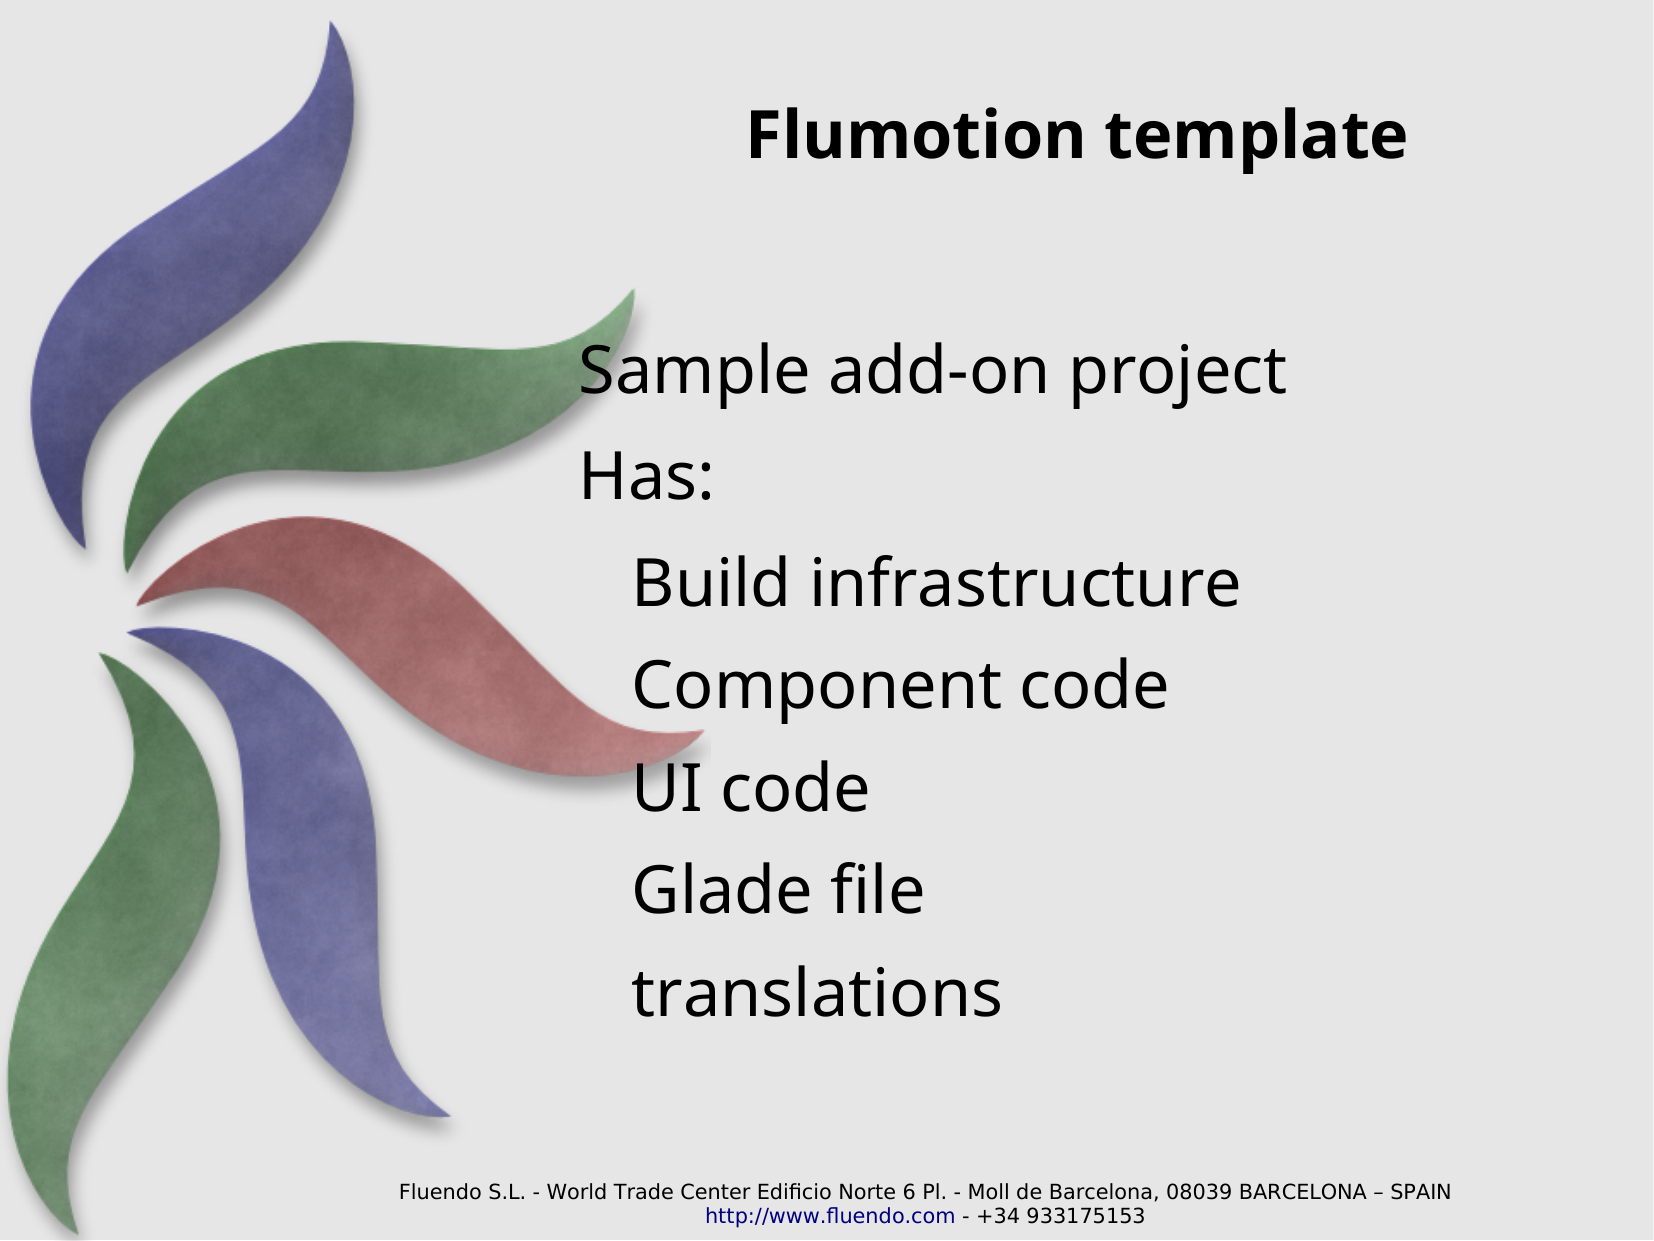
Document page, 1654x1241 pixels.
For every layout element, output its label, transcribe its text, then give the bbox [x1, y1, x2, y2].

list Sample add-on project Has: Build infrastructure Component code UI code Glade file translations [560, 236, 1595, 1123]
picture [0, 0, 711, 1241]
title Flumotion template [560, 58, 1595, 207]
